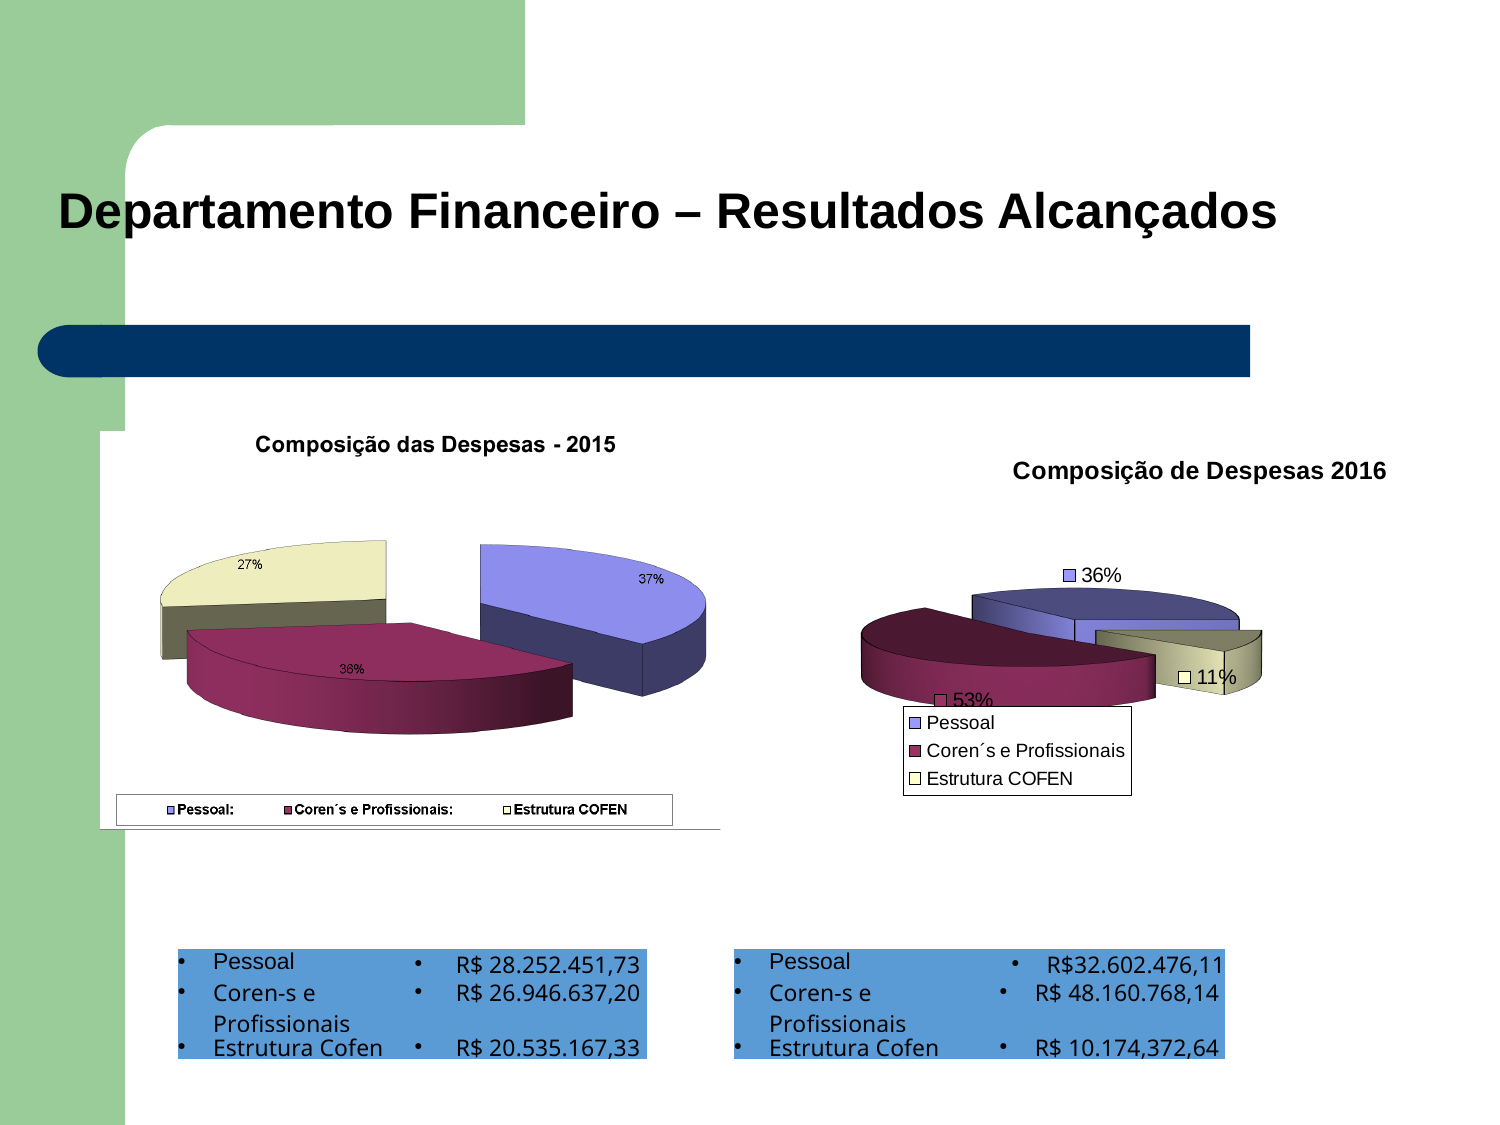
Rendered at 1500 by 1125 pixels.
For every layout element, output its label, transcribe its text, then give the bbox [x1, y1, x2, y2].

table_cell Estrutura Cofen [734, 1032, 970, 1059]
table_header R$ 28.252.451,73 [406, 949, 647, 977]
table_cell Coren-s e Profissionais [734, 977, 970, 1032]
picture [100, 431, 721, 830]
table_cell R$ 10.174,372,64 [970, 1032, 1225, 1059]
table_cell Coren-s e Profissionais [178, 977, 406, 1032]
text_box Departamento Financeiro – Resultados Alcançados [43, 178, 1463, 249]
table_header Pessoal [734, 949, 970, 977]
table_header R$32.602.476,11 [970, 949, 1225, 977]
chart [752, 442, 1439, 830]
table_cell R$ 20.535.167,33 [406, 1032, 647, 1059]
table_cell R$ 48.160.768,14 [970, 977, 1225, 1032]
table_header Pessoal [178, 949, 406, 977]
table_cell Estrutura Cofen [178, 1032, 406, 1059]
table_cell R$ 26.946.637,20 [406, 977, 647, 1032]
